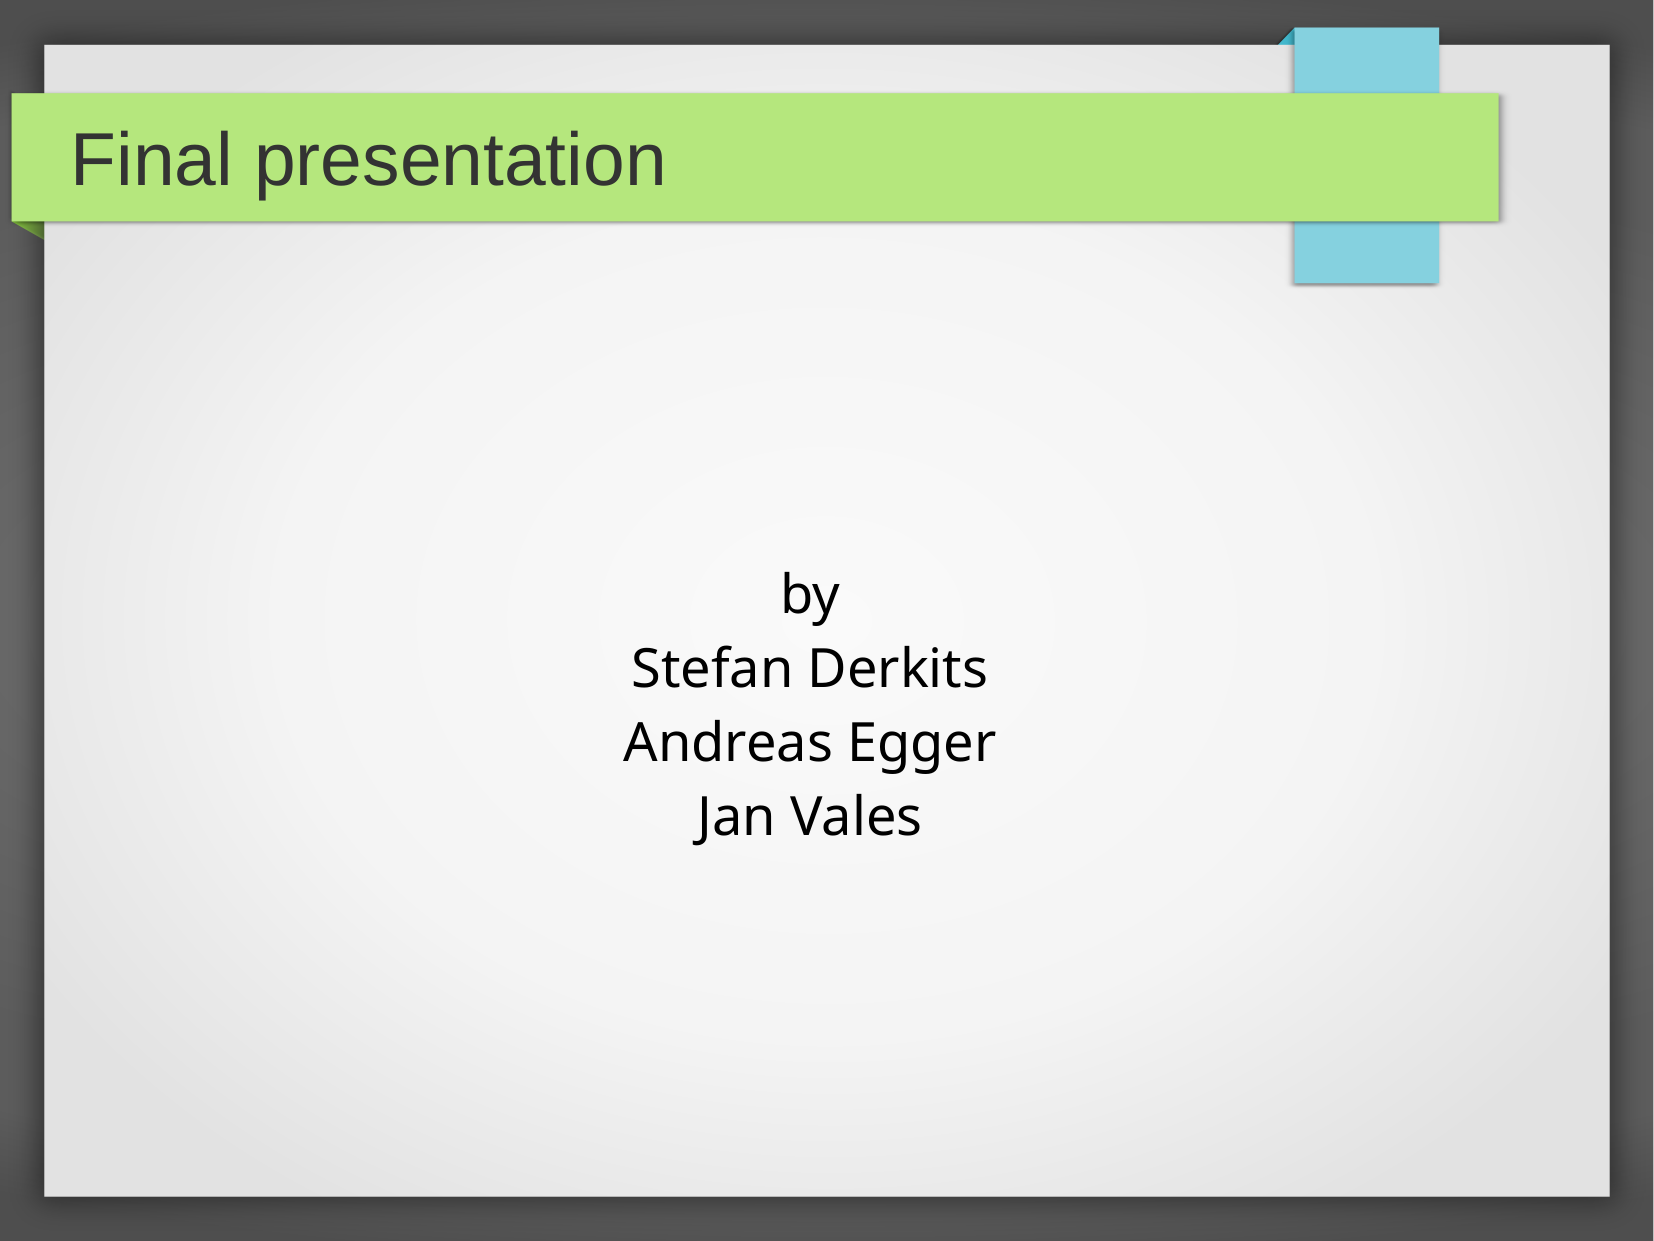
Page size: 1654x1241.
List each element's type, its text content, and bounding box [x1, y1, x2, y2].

subtitle by Stefan Derkits Andreas Egger Jan Vales [82, 343, 1538, 1063]
picture [0, 0, 1654, 1241]
title Final presentation [70, 106, 1229, 213]
